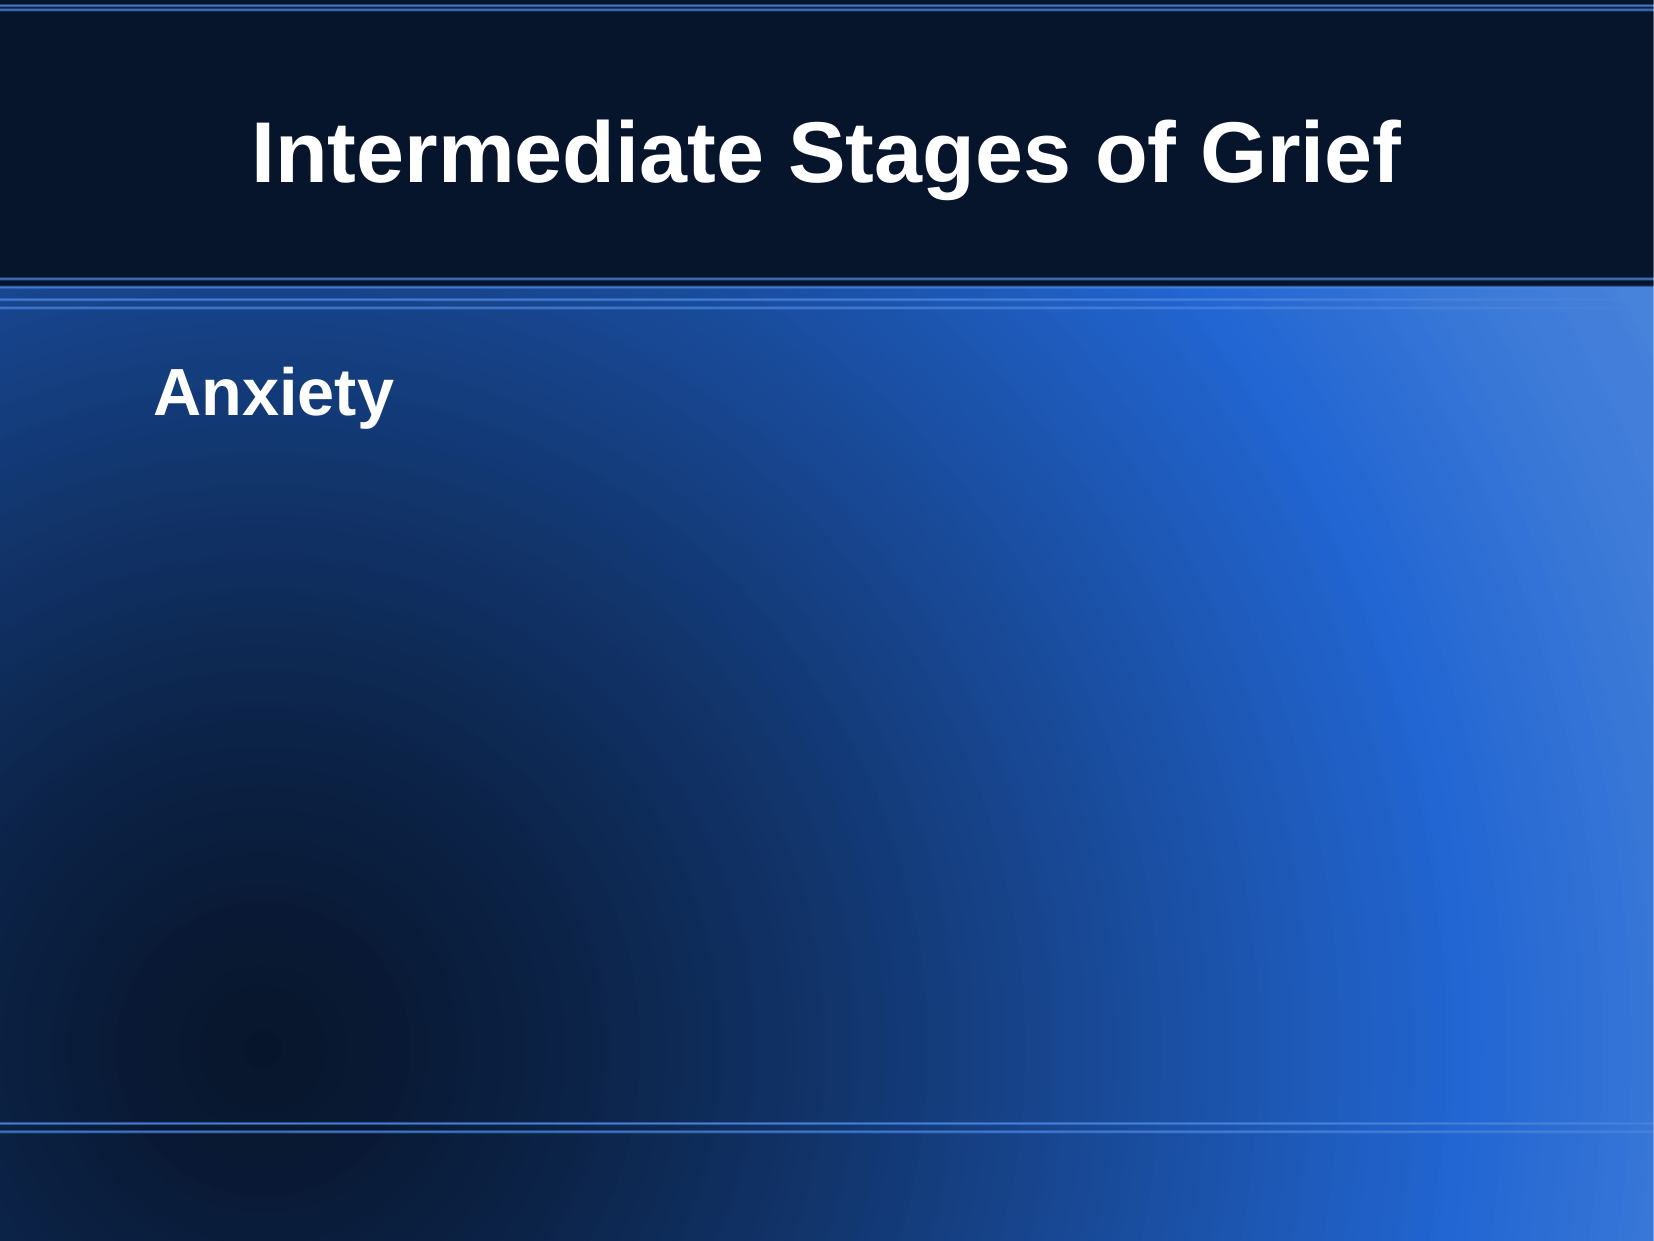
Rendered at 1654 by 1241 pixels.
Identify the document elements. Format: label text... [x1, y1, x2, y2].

picture [0, 0, 1654, 1241]
title Intermediate Stages of Grief [82, 49, 1571, 257]
list Anxiety [82, 355, 1571, 1058]
